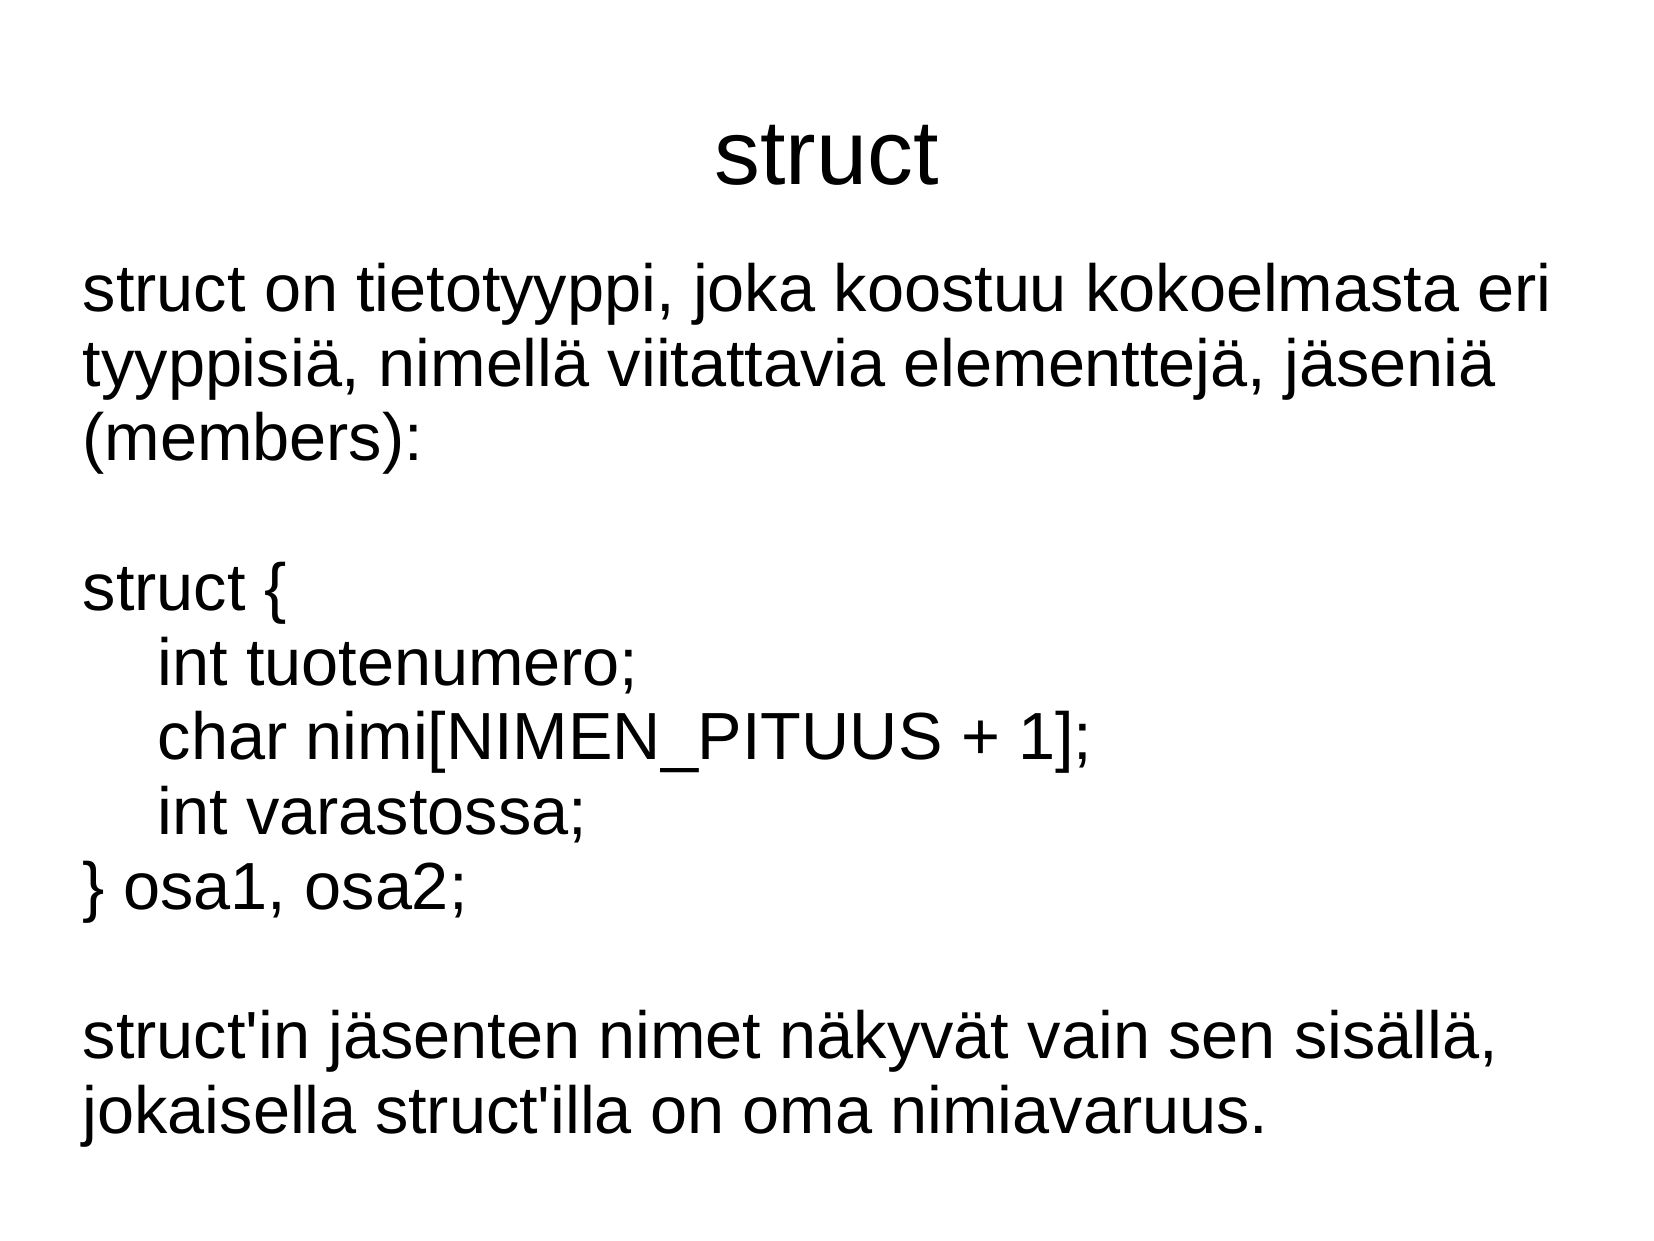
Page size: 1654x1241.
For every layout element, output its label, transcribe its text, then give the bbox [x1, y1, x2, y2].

subtitle struct on tietotyyppi, joka koostuu kokoelmasta eri tyyppisiä, nimellä viitattavia elementtejä, jäseniä (members): struct { int tuotenumero; char nimi[NIMEN_PITUUS + 1]; int varastossa; } osa1, osa2; struct'in jäsenten nimet näkyvät vain sen sisällä, jokaisella struct'illa on oma nimiavaruus. [82, 250, 1571, 1149]
title struct [82, 56, 1571, 250]
